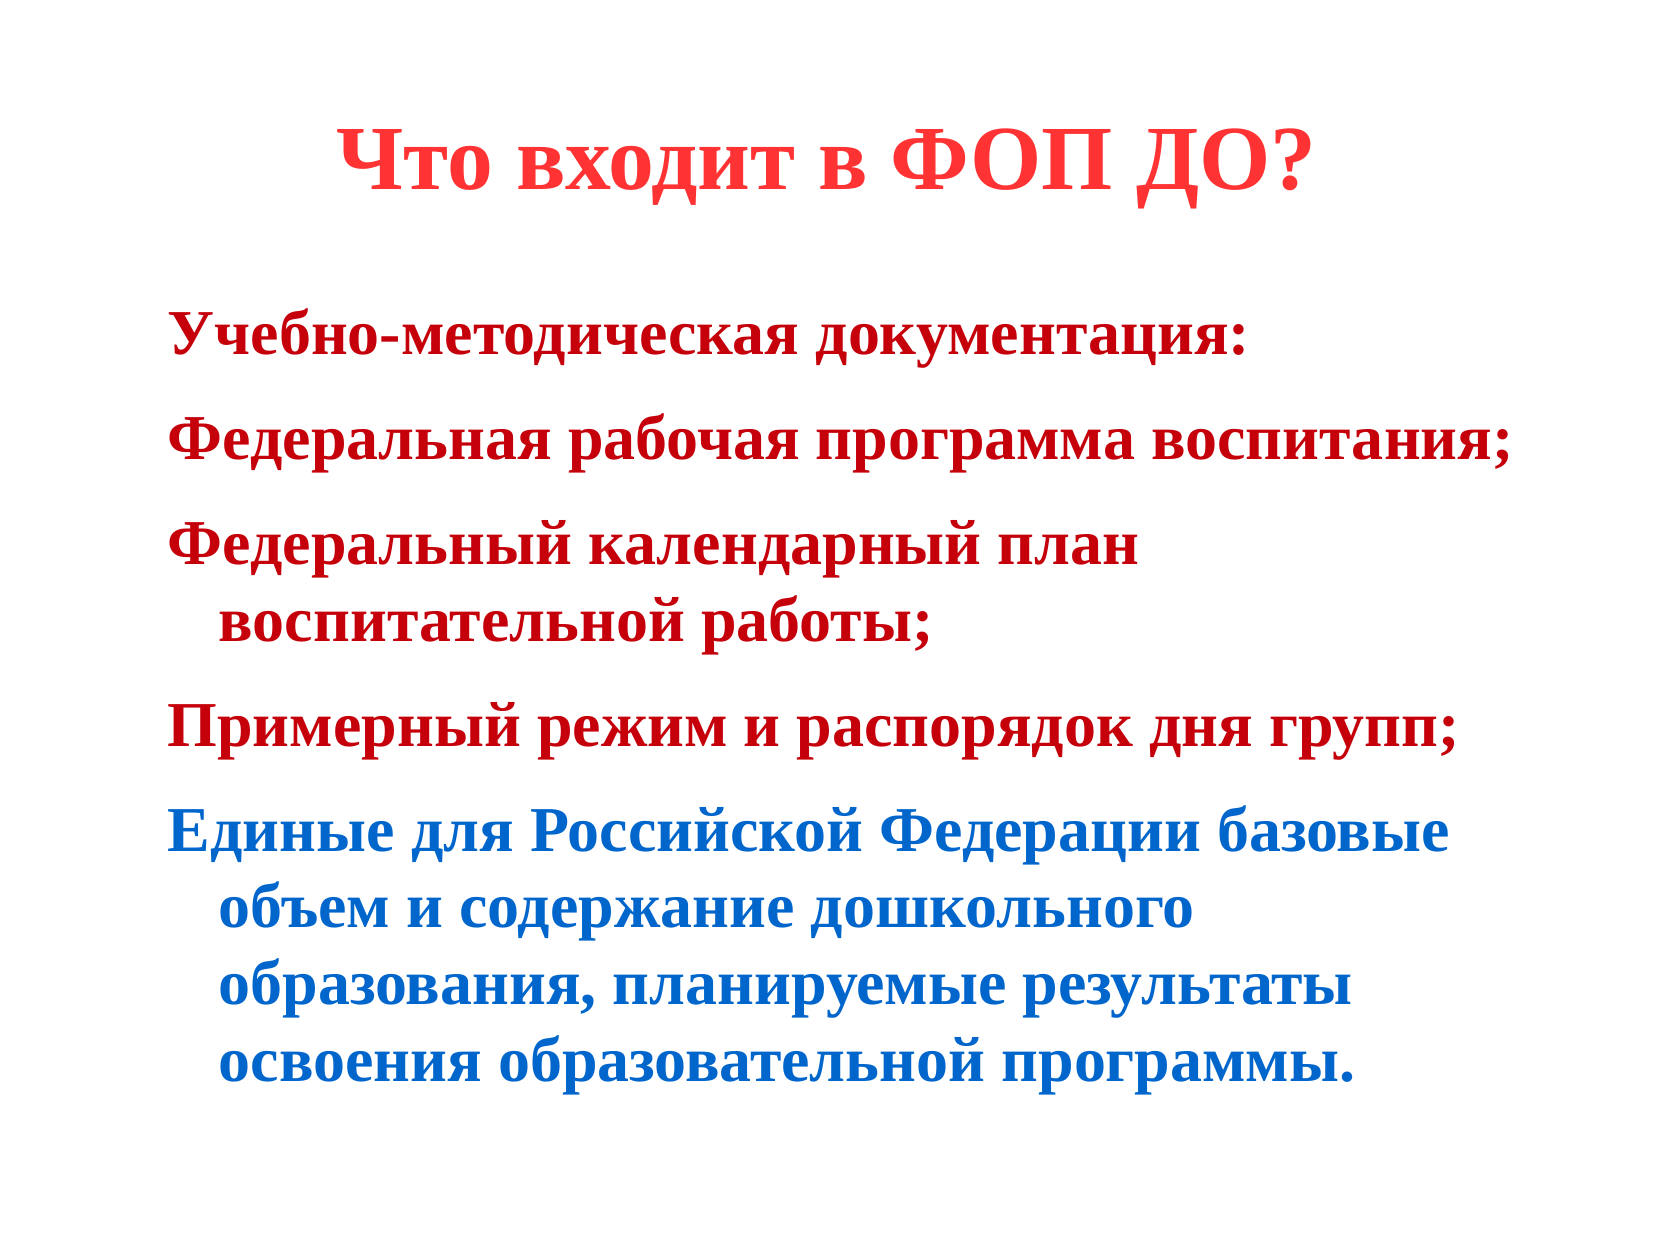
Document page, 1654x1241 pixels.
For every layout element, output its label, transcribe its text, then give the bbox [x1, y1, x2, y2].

list Учебно-методическая документация: Федеральная рабочая программа воспитания; Федеральный календарный план воспитательной работы; Примерный режим и распорядок дня групп; Единые для Российской Федерации базовые объем и содержание дошкольного образования, планируемые результаты освоения образовательной программы. [82, 290, 1571, 1109]
title Что входит в ФОП ДО? [82, 49, 1571, 257]
